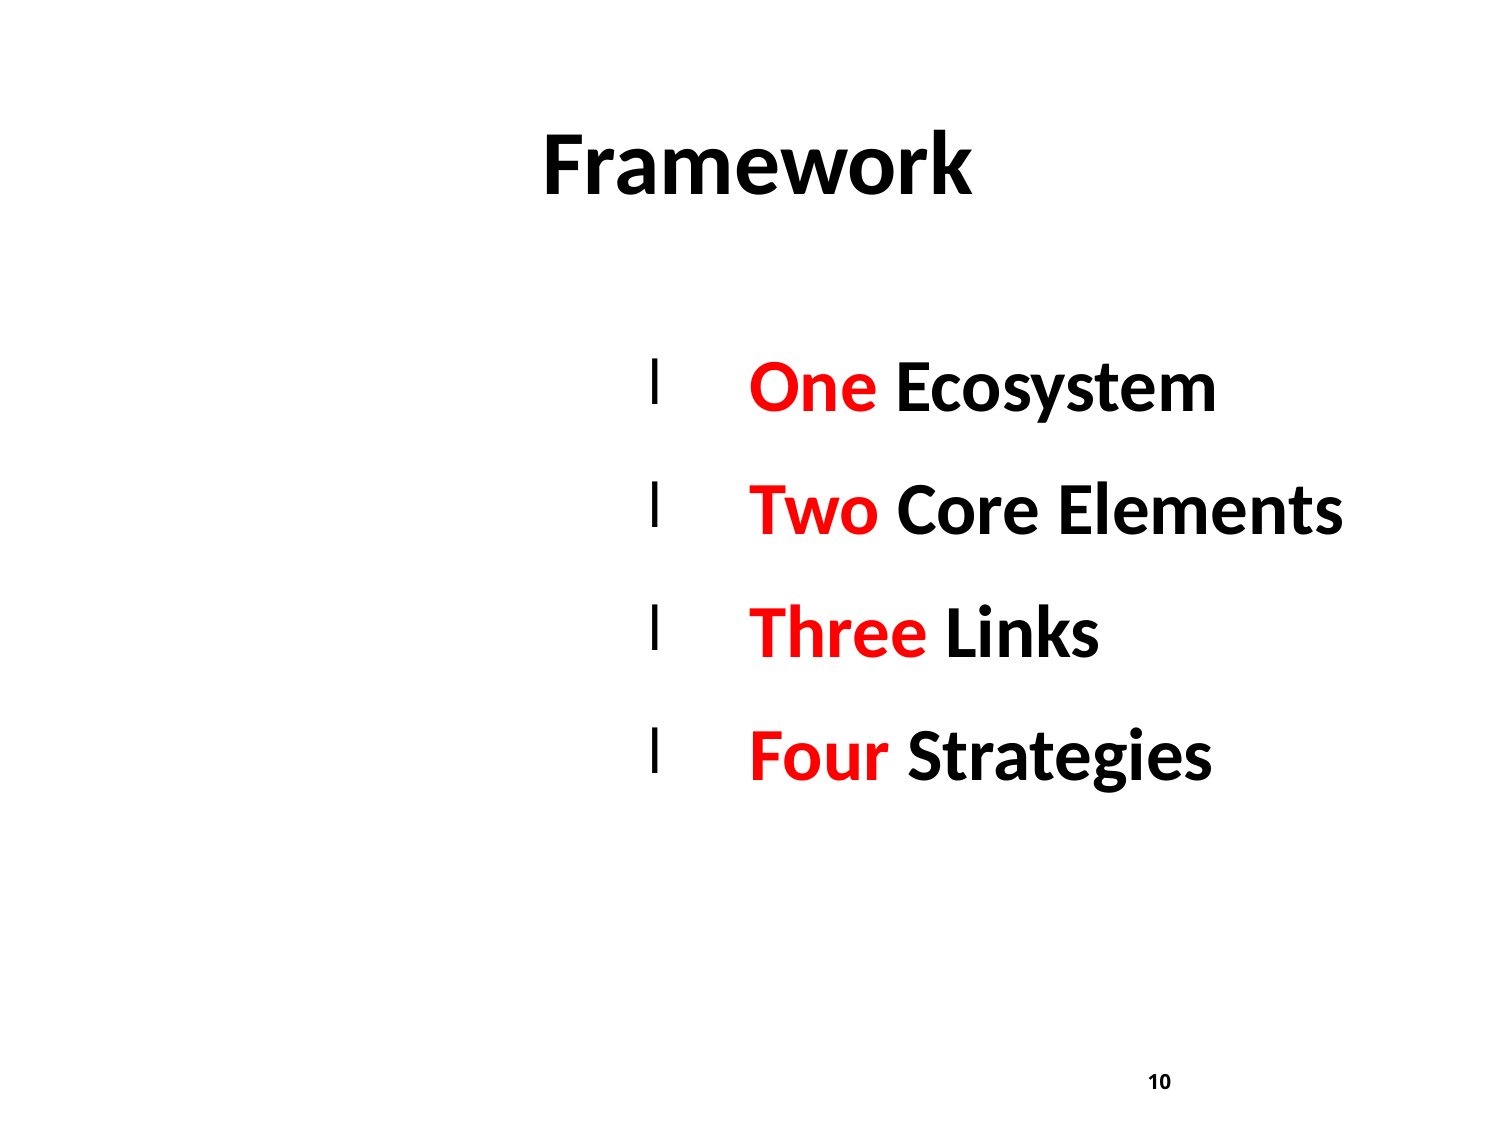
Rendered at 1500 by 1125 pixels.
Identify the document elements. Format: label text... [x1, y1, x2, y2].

title Framework [82, 85, 1433, 274]
list One Ecosystem Two Core Elements Three Links Four Strategies [101, 314, 1452, 1058]
text_box 10 [1132, 1052, 1483, 1113]
